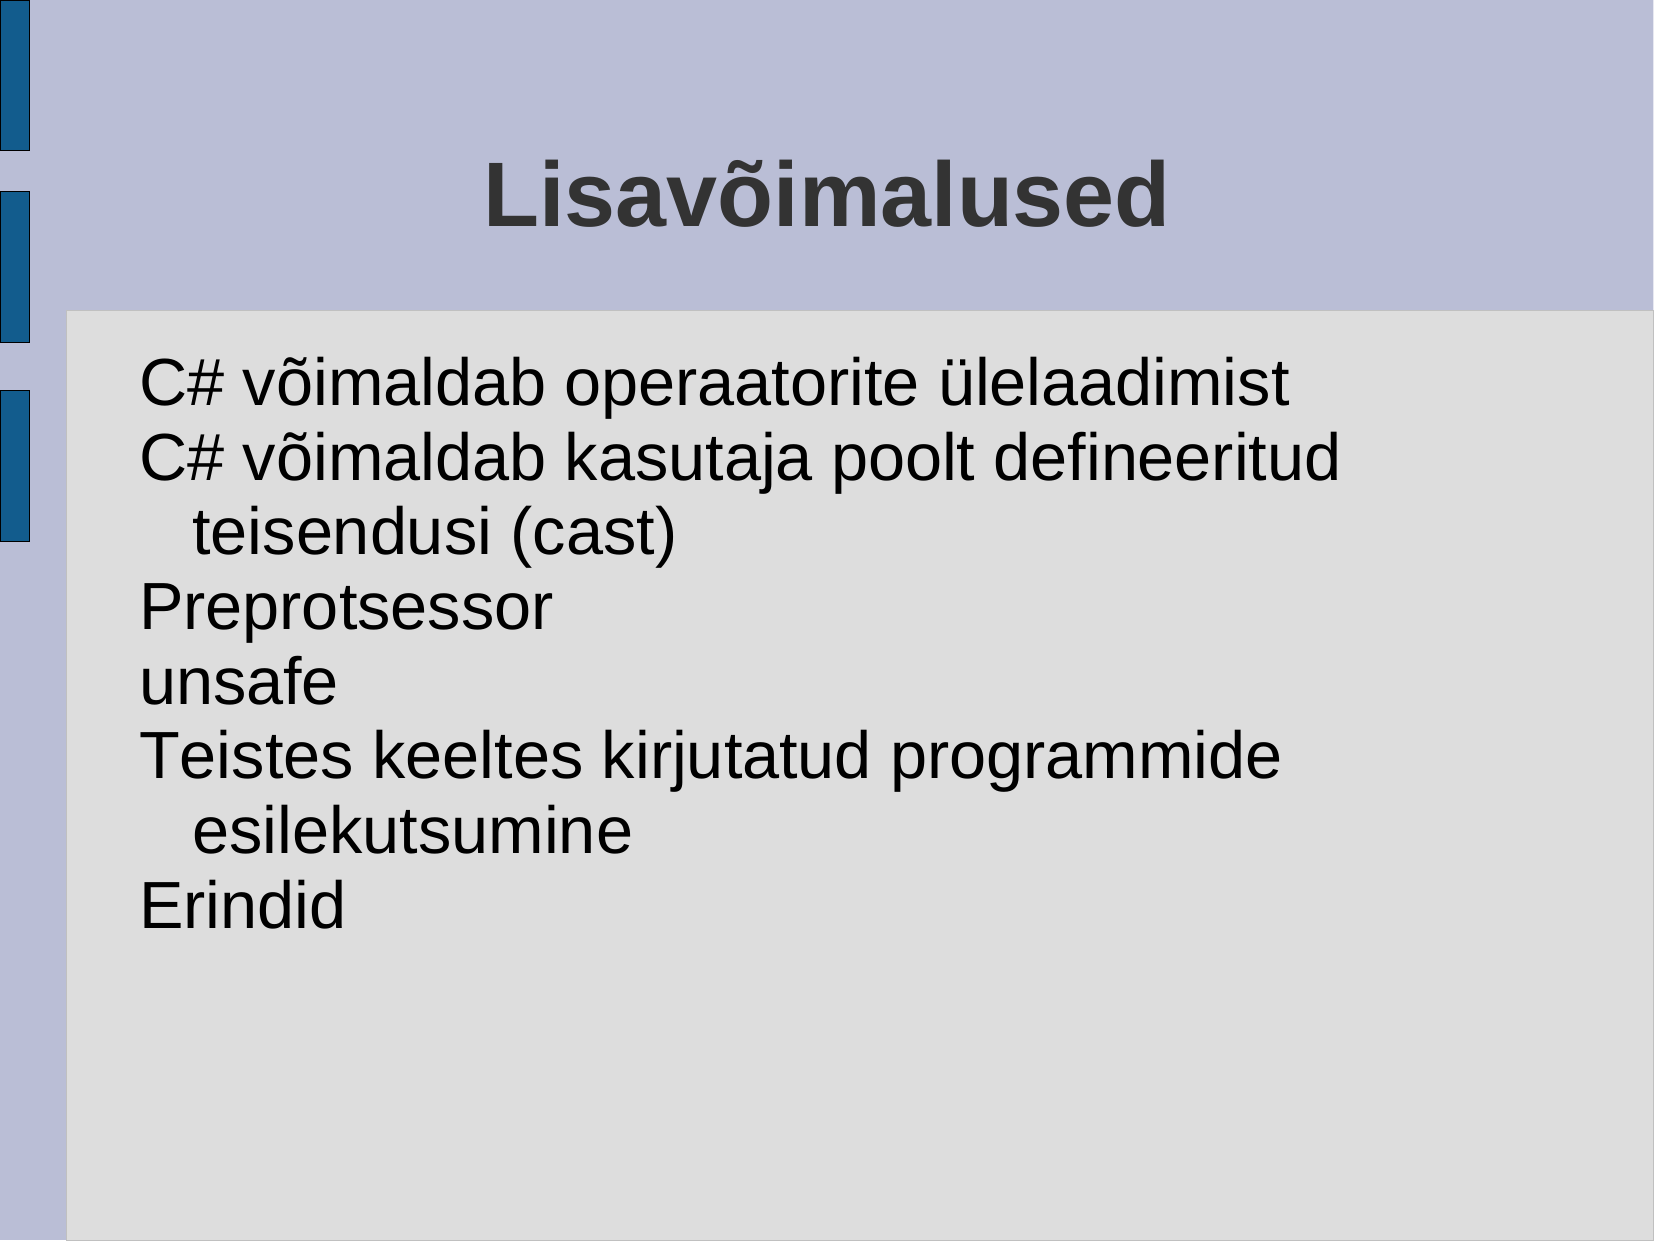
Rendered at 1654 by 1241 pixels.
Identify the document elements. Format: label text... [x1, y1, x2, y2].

list C# võimaldab operaatorite ülelaadimist C# võimaldab kasutaja poolt defineeritud teisendusi (cast) Preprotsessor unsafe Teistes keeltes kirjutatud programmide esilekutsumine Erindid [121, 344, 1534, 1127]
title Lisavõimalused [121, 91, 1534, 299]
